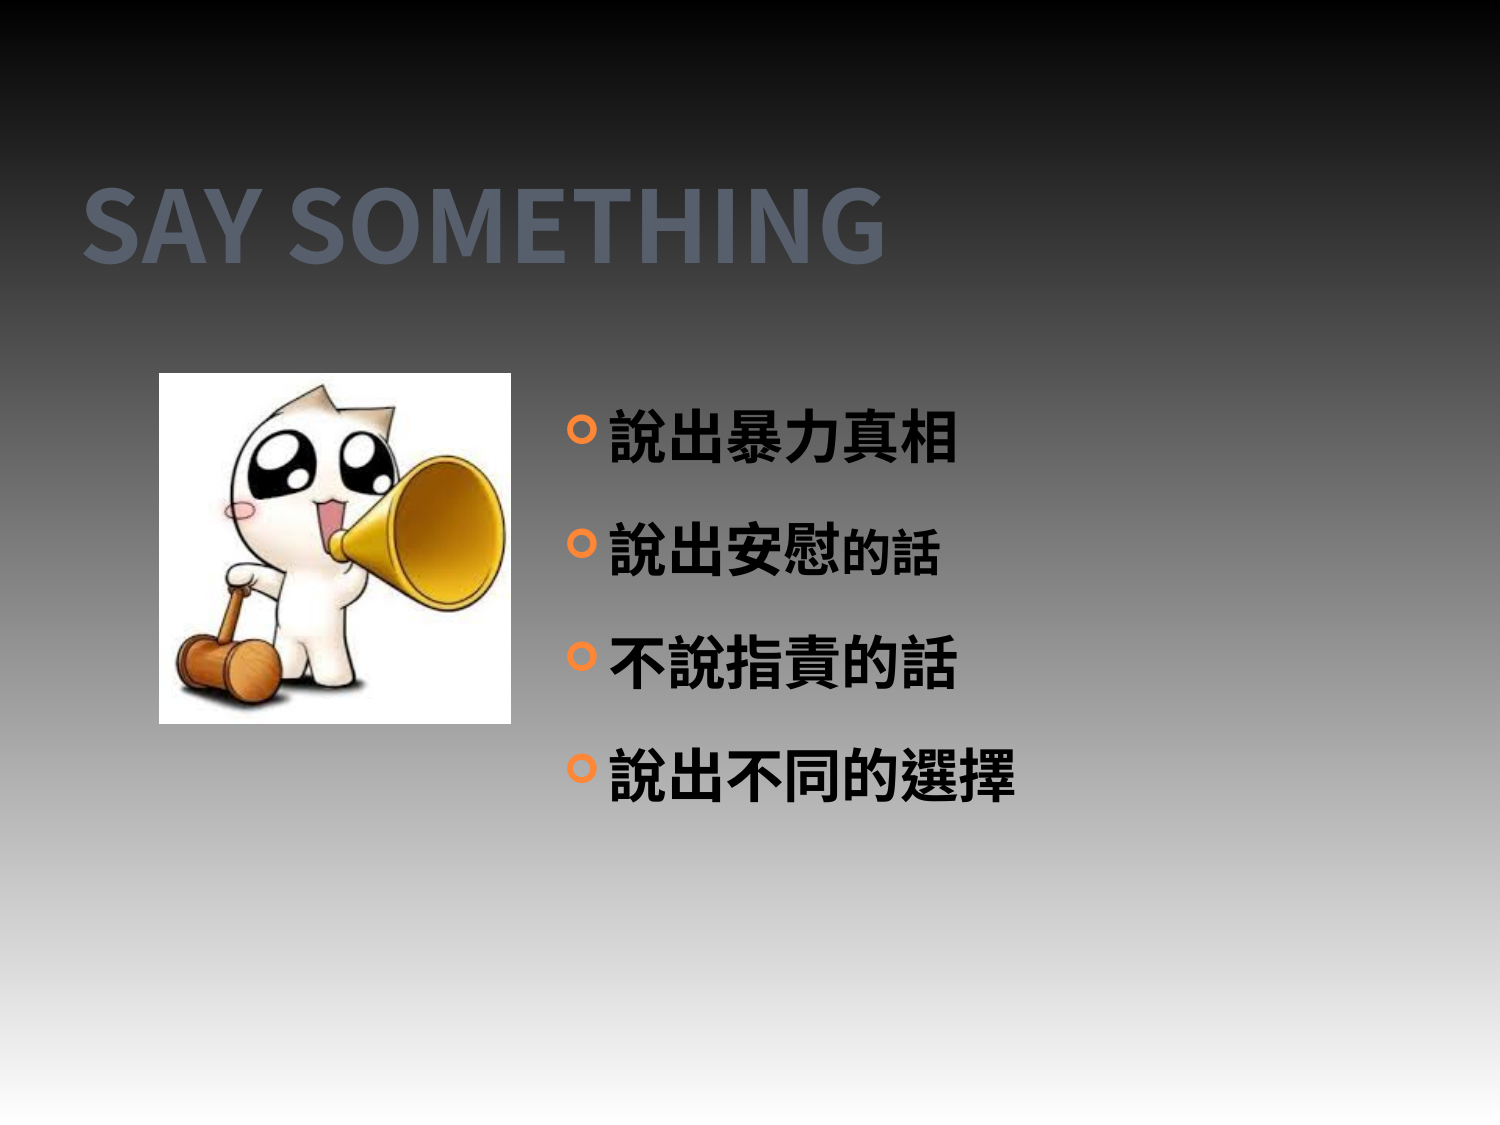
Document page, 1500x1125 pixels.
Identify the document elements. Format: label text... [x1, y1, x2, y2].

list 說出暴力真相 說出安慰的話 不說指責的話 說出不同的選擇 [549, 379, 1258, 852]
title Say something [64, 31, 1415, 291]
picture [159, 373, 511, 724]
